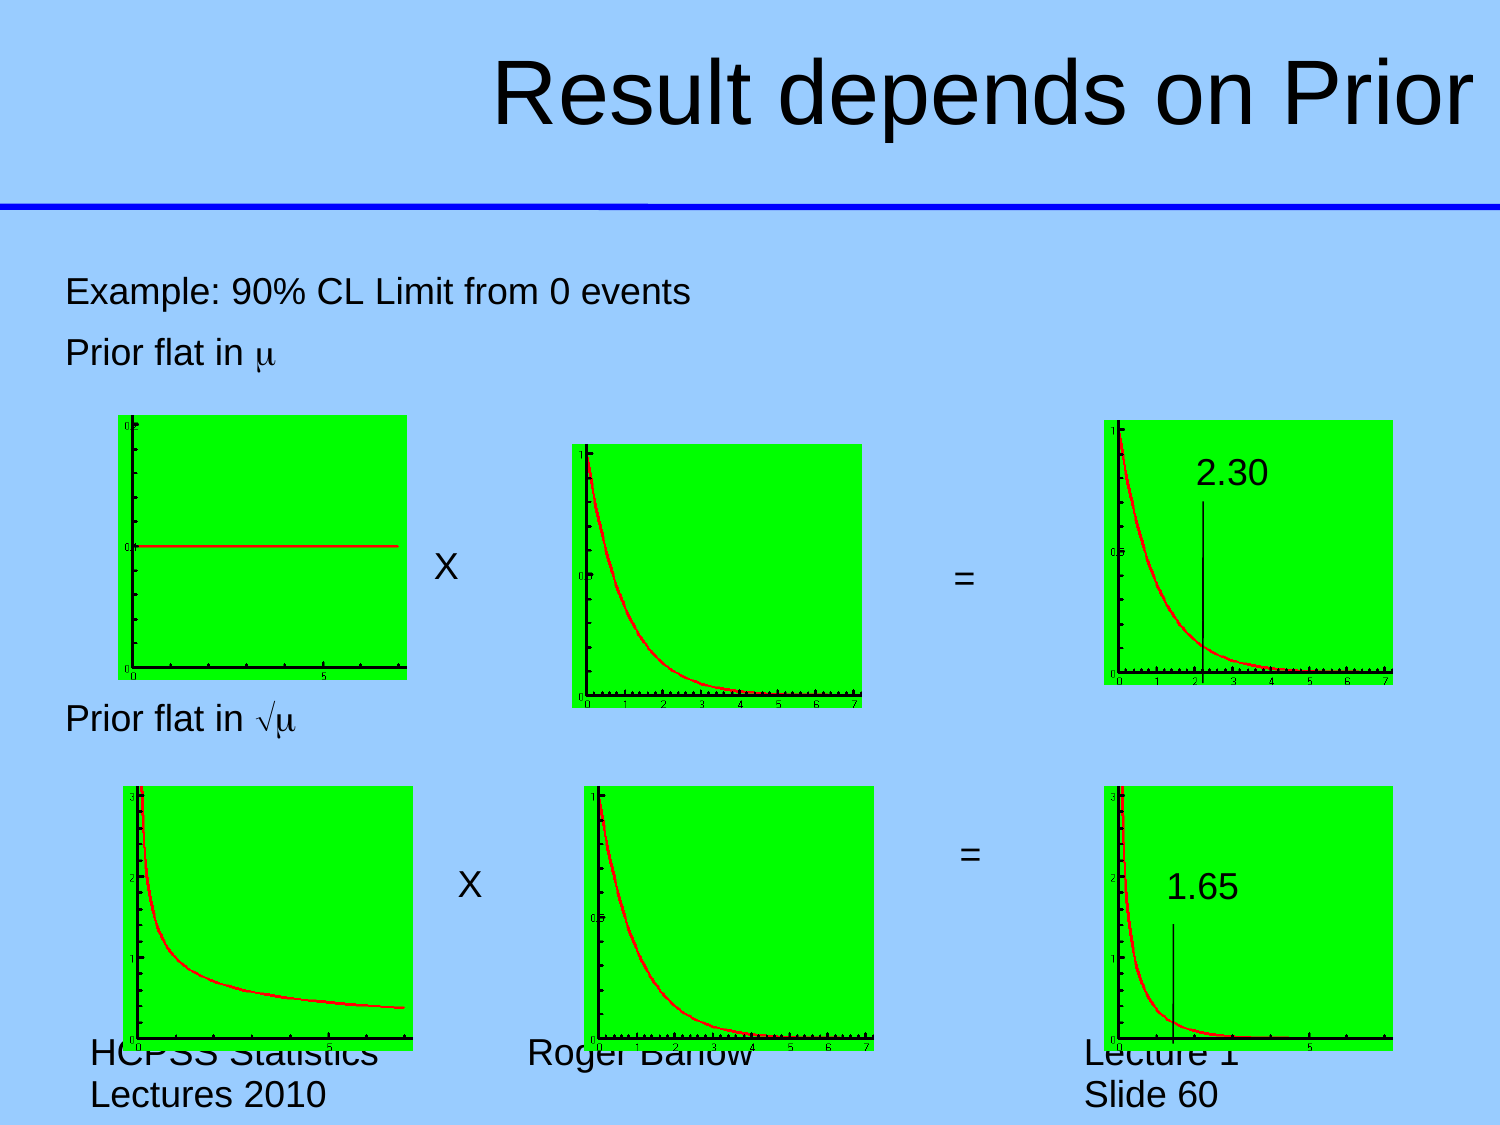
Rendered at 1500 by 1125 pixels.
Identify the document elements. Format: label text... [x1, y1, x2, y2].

text_box Example: 90% CL Limit from 0 events Prior flat in  Prior flat in  [64, 267, 1471, 1059]
text_box = [939, 550, 1058, 608]
text_box X [419, 538, 538, 596]
picture [123, 786, 413, 1051]
title Result depends on Prior [29, 32, 1477, 253]
picture [1104, 786, 1393, 1051]
picture [118, 415, 407, 680]
text_box 2.30 [1180, 445, 1329, 503]
picture [584, 786, 874, 1051]
text_box X [442, 856, 562, 914]
picture [572, 444, 862, 708]
text_box = [944, 826, 1064, 884]
text_box 1.65 [1151, 858, 1300, 916]
picture [1104, 420, 1393, 685]
